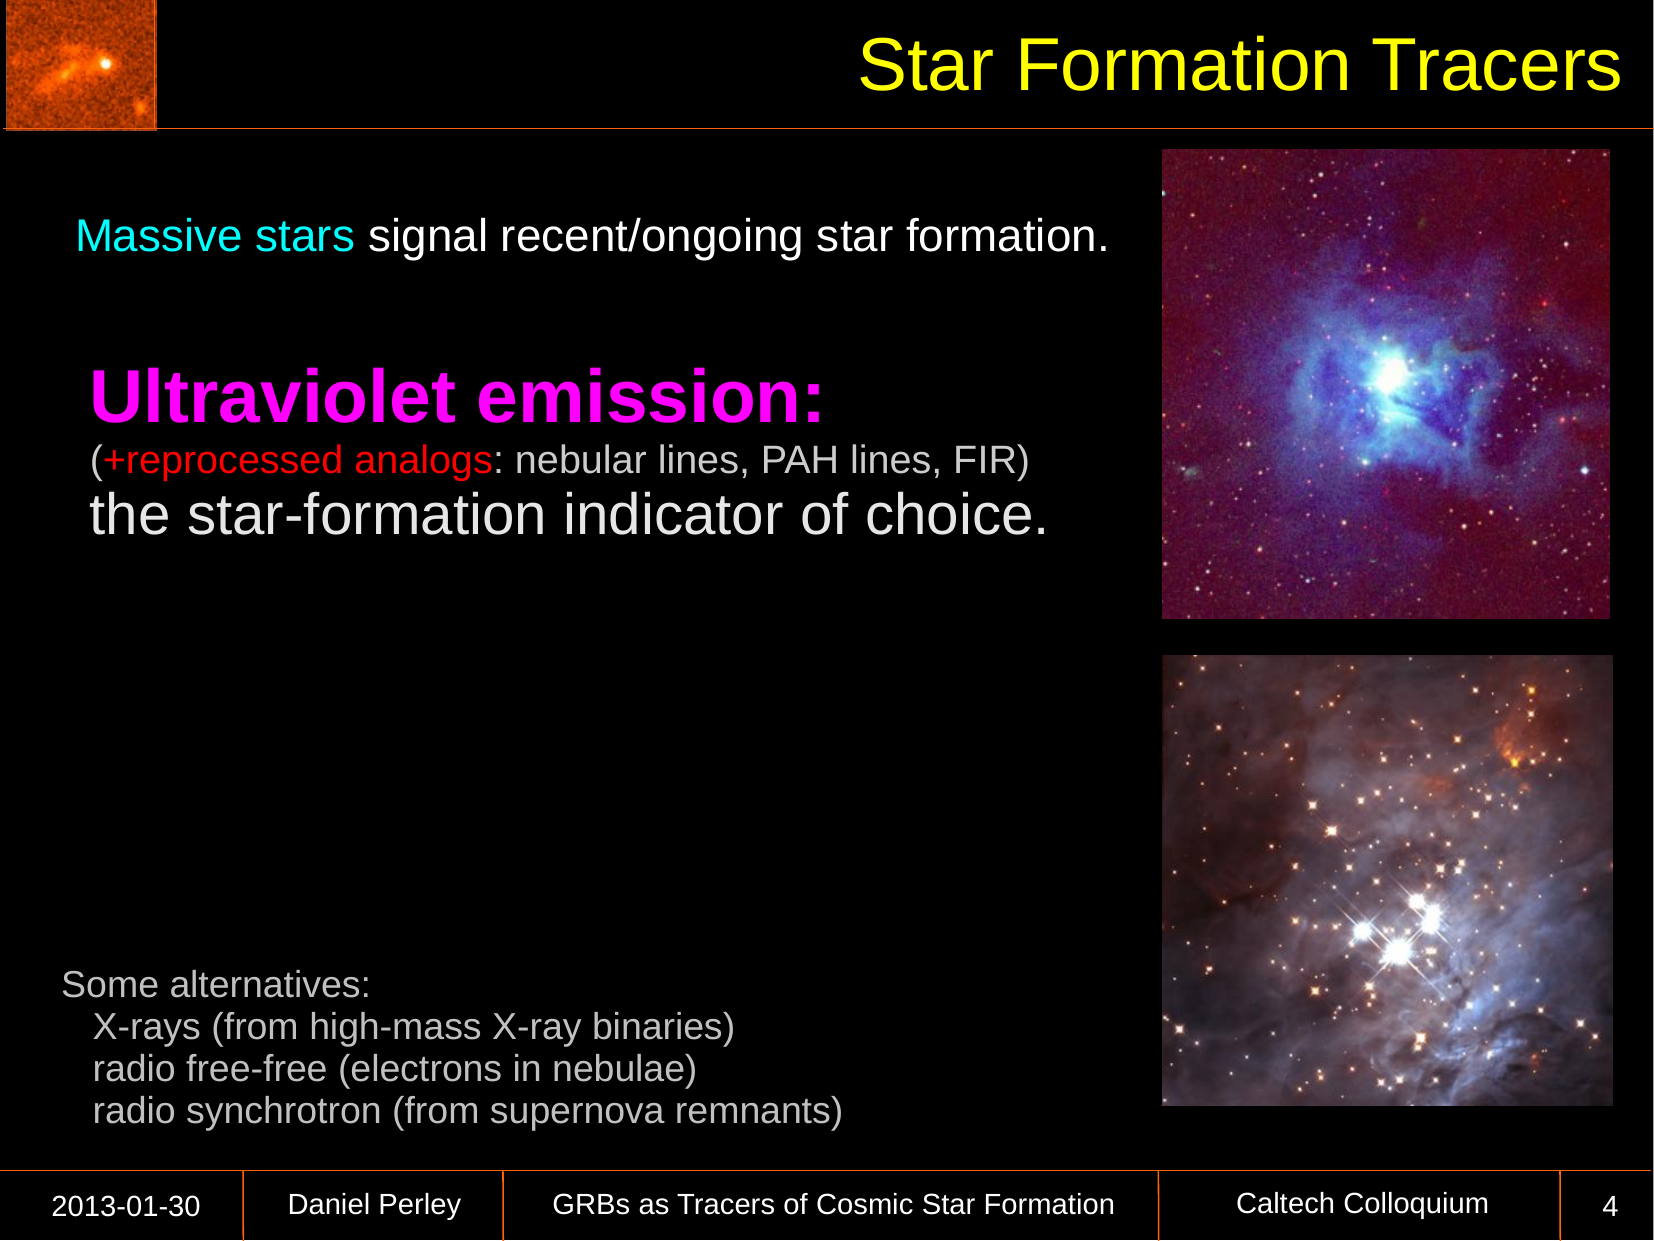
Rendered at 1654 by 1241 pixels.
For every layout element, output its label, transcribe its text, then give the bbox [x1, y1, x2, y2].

title Star Formation Tracers [594, 21, 1624, 108]
picture [1162, 149, 1610, 619]
text_box Ultraviolet emission: (+reprocessed analogs: nebular lines, PAH lines, FIR) the star-formation indicator of choice. [75, 346, 1088, 555]
text_box Massive stars signal recent/ongoing star formation. [57, 199, 1145, 272]
picture [7, 0, 154, 128]
text_box Some alternatives: X-rays (from high-mass X-ray binaries) radio free-free (electrons in nebulae) radio synchrotron (from supernova remnants) [43, 953, 1056, 1143]
picture [1162, 655, 1613, 1106]
